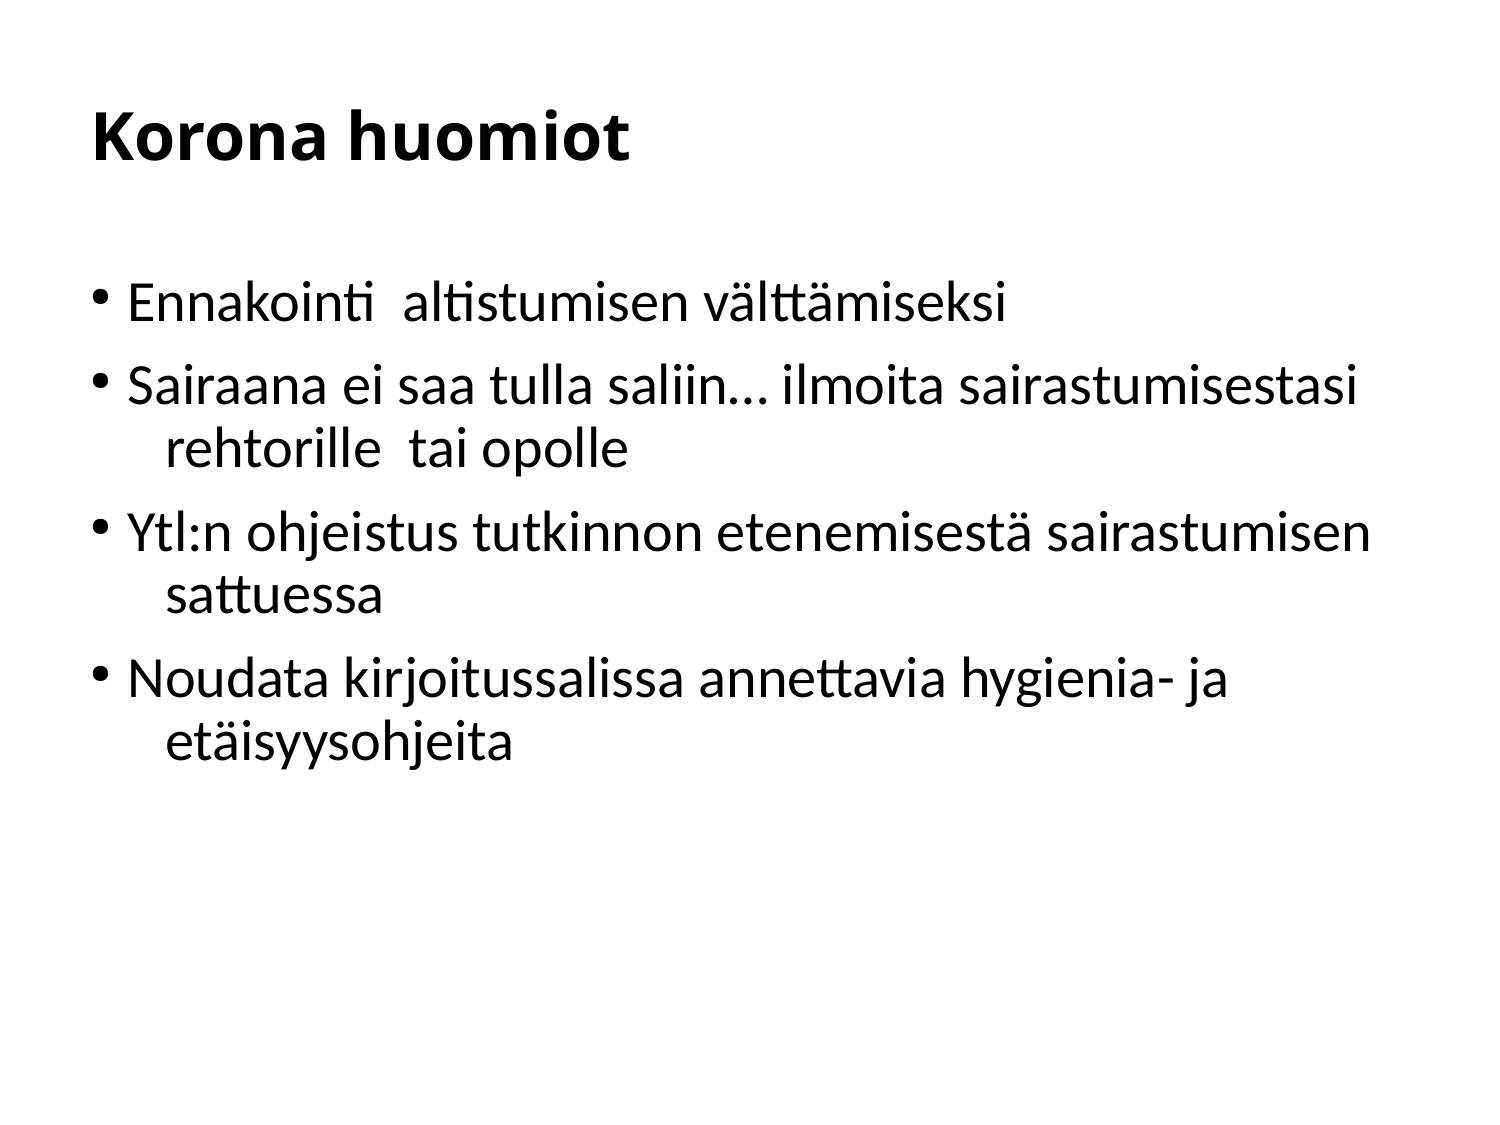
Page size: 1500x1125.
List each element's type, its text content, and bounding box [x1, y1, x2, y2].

list Ennakointi altistumisen välttämiseksi Sairaana ei saa tulla saliin… ilmoita sairastumisestasi rehtorille tai opolle Ytl:n ohjeistus tutkinnon etenemisestä sairastumisen sattuessa Noudata kirjoitussalissa annettavia hygienia- ja etäisyysohjeita [75, 263, 1425, 916]
title Korona huomiot [75, 44, 1425, 233]
